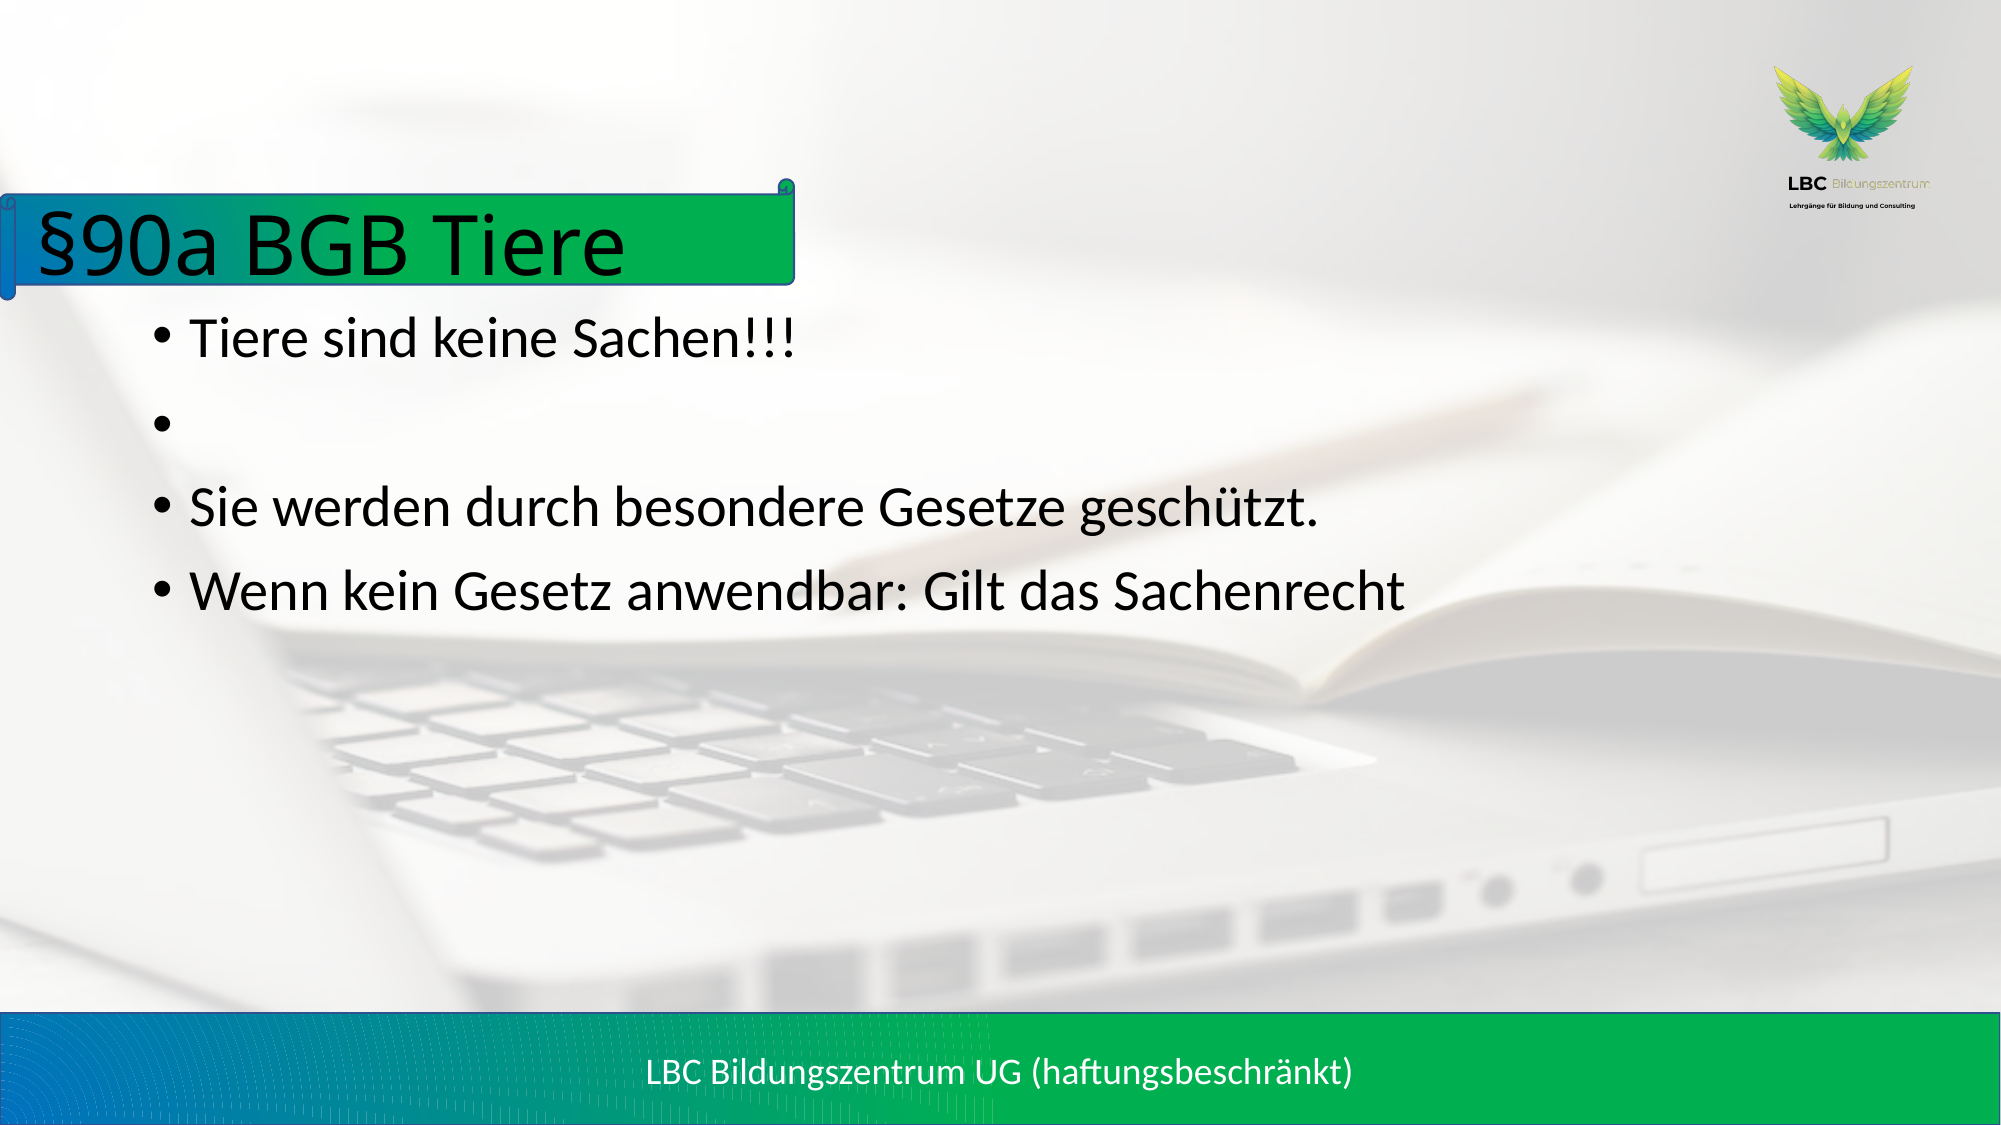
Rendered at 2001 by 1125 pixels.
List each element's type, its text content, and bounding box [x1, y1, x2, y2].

list Tiere sind keine Sachen!!! Sie werden durch besondere Gesetze geschützt. Wenn kein Gesetz anwendbar: Gilt das Sachenrecht [137, 299, 1863, 1014]
title §90a BGB Tiere [21, 196, 742, 277]
